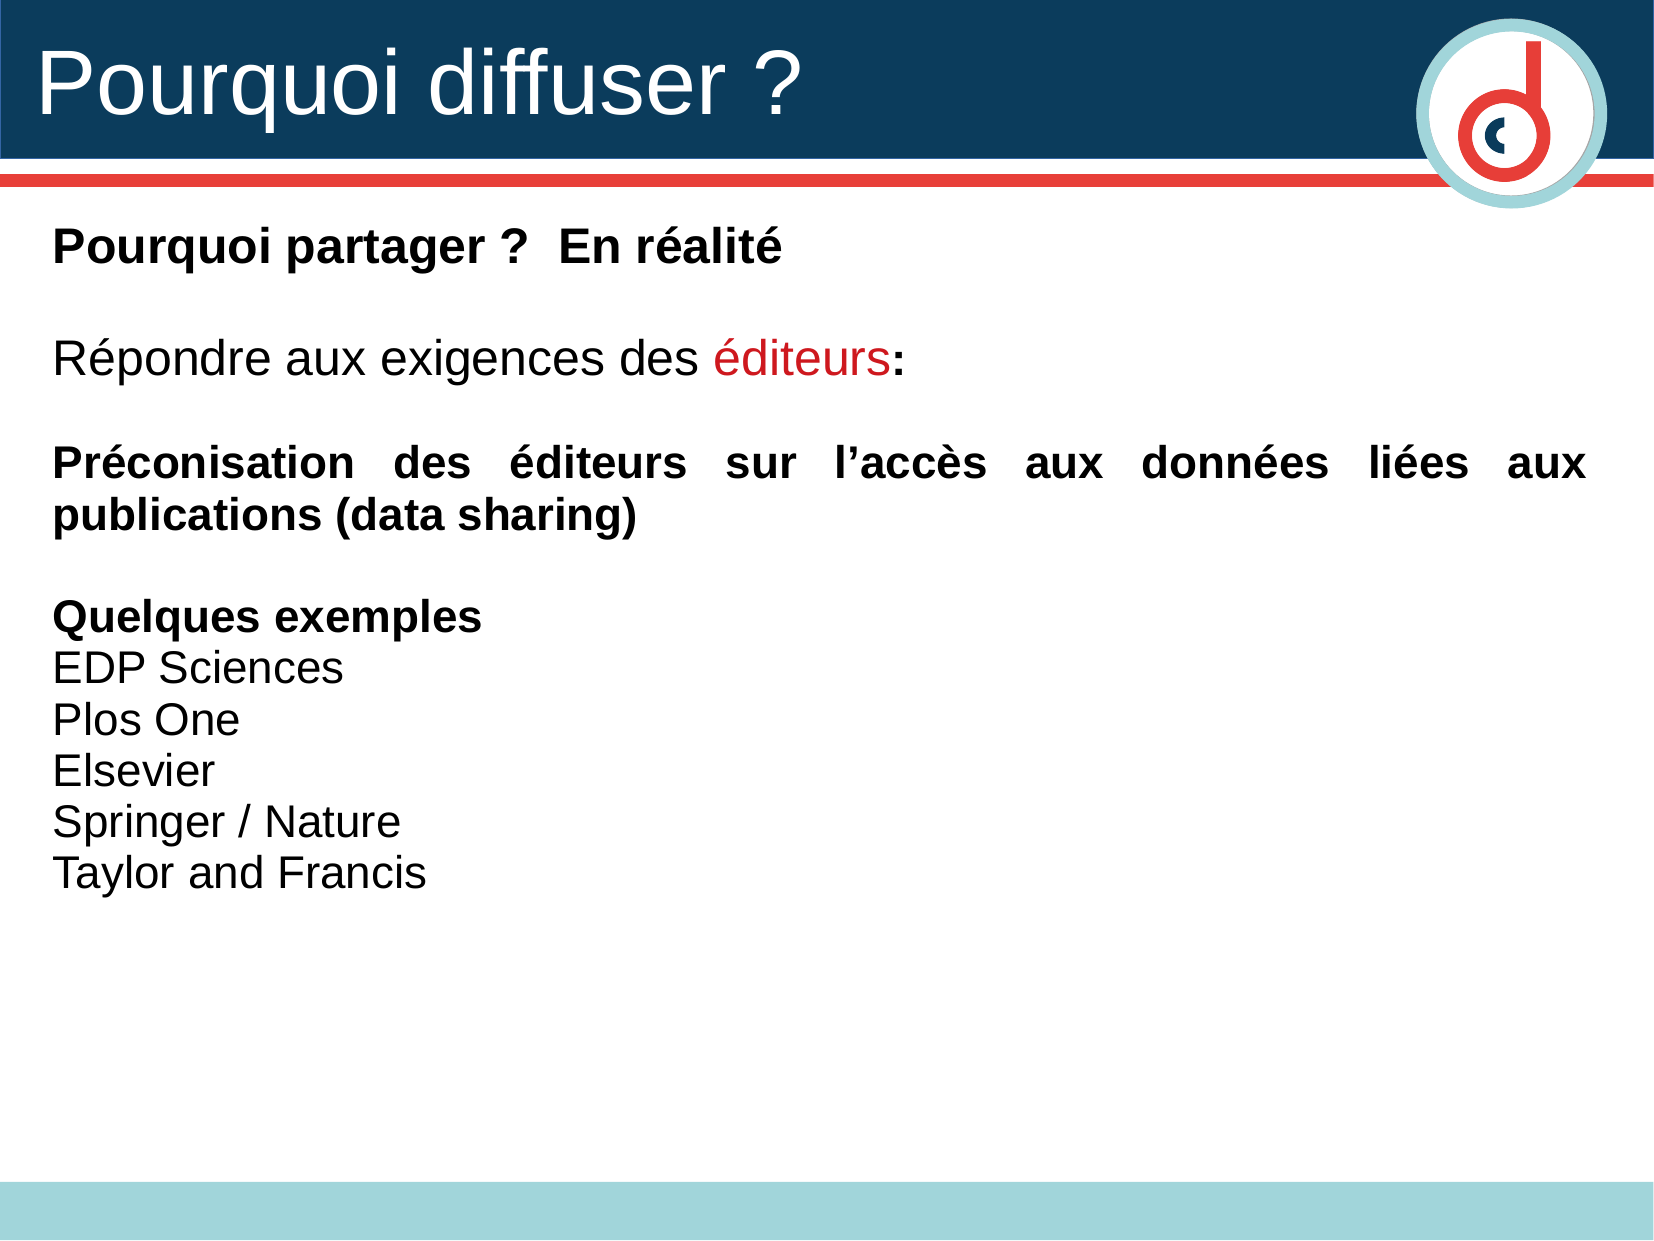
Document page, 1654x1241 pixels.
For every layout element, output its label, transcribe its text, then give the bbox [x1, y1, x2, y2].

title Pourquoi diffuser ? [35, 11, 1430, 159]
text_box Pourquoi partager ? En réalité Répondre aux exigences des éditeurs: Préconisation des éditeurs sur l’accès aux données liées aux publications (data sharing) Quelques exemples EDP Sciences Plos One Elsevier Springer / Nature Taylor and Francis [38, 211, 1603, 1112]
